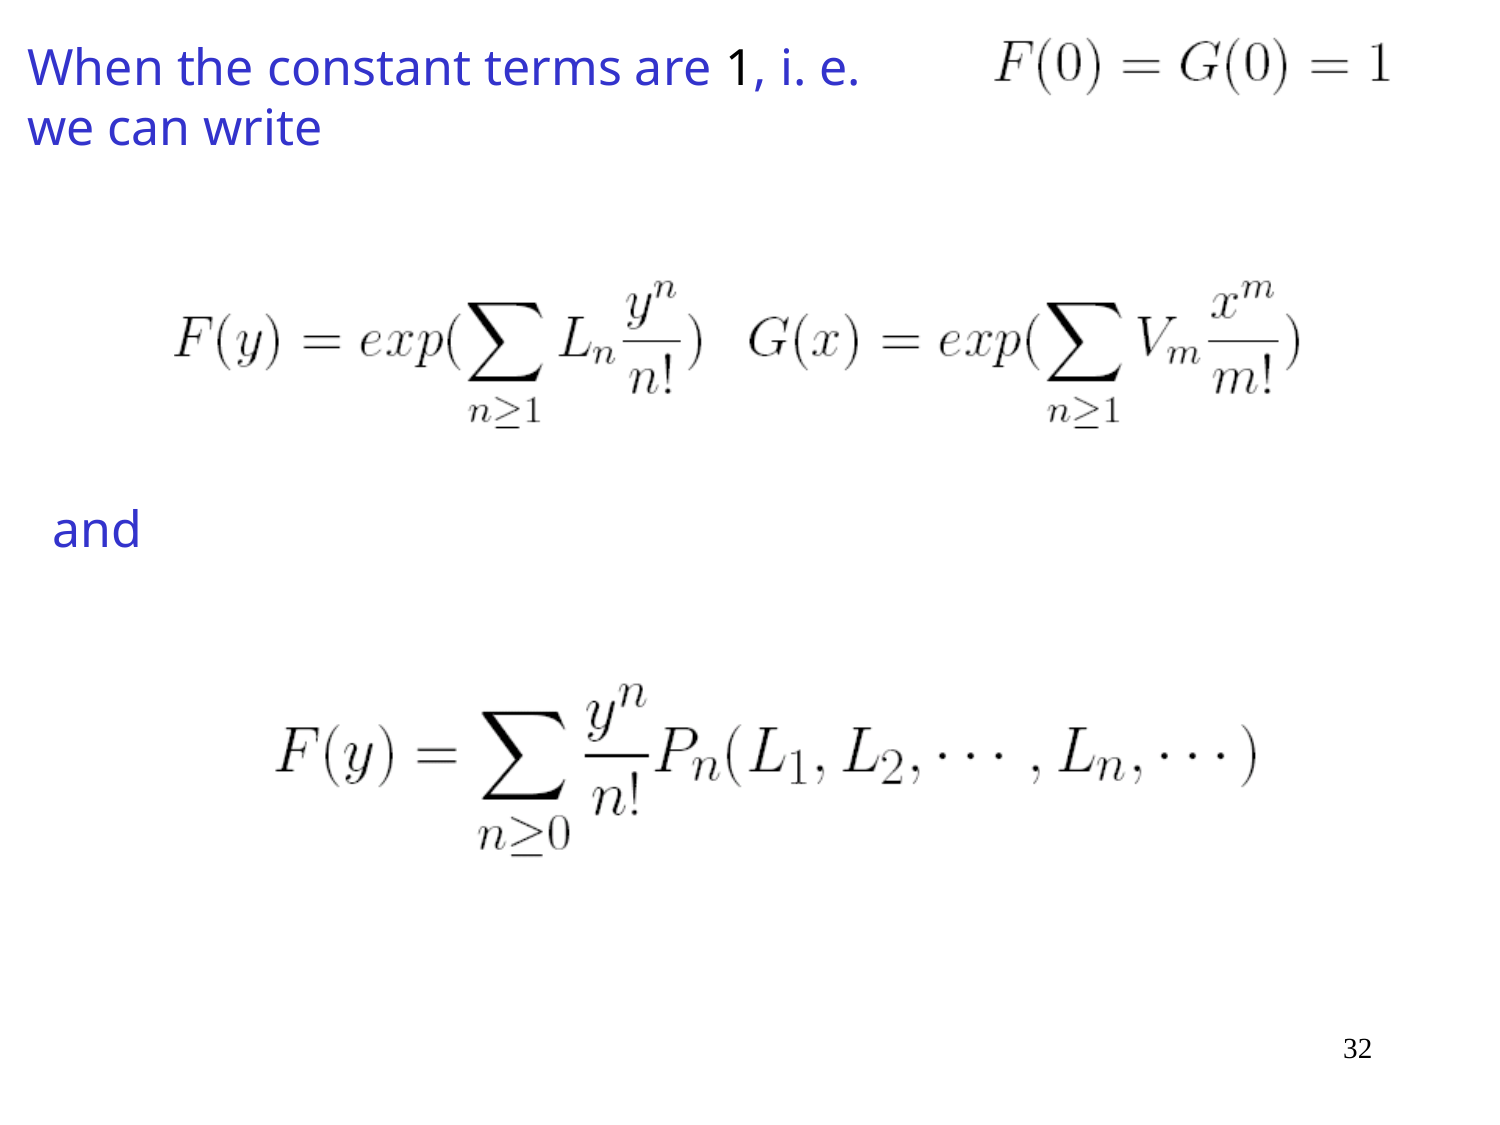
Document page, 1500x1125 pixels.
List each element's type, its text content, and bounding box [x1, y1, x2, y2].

picture [174, 270, 1307, 438]
text_box and [37, 490, 1480, 566]
text_box When the constant terms are 1, i. e. we can write [12, 27, 1455, 163]
picture [221, 651, 1279, 876]
